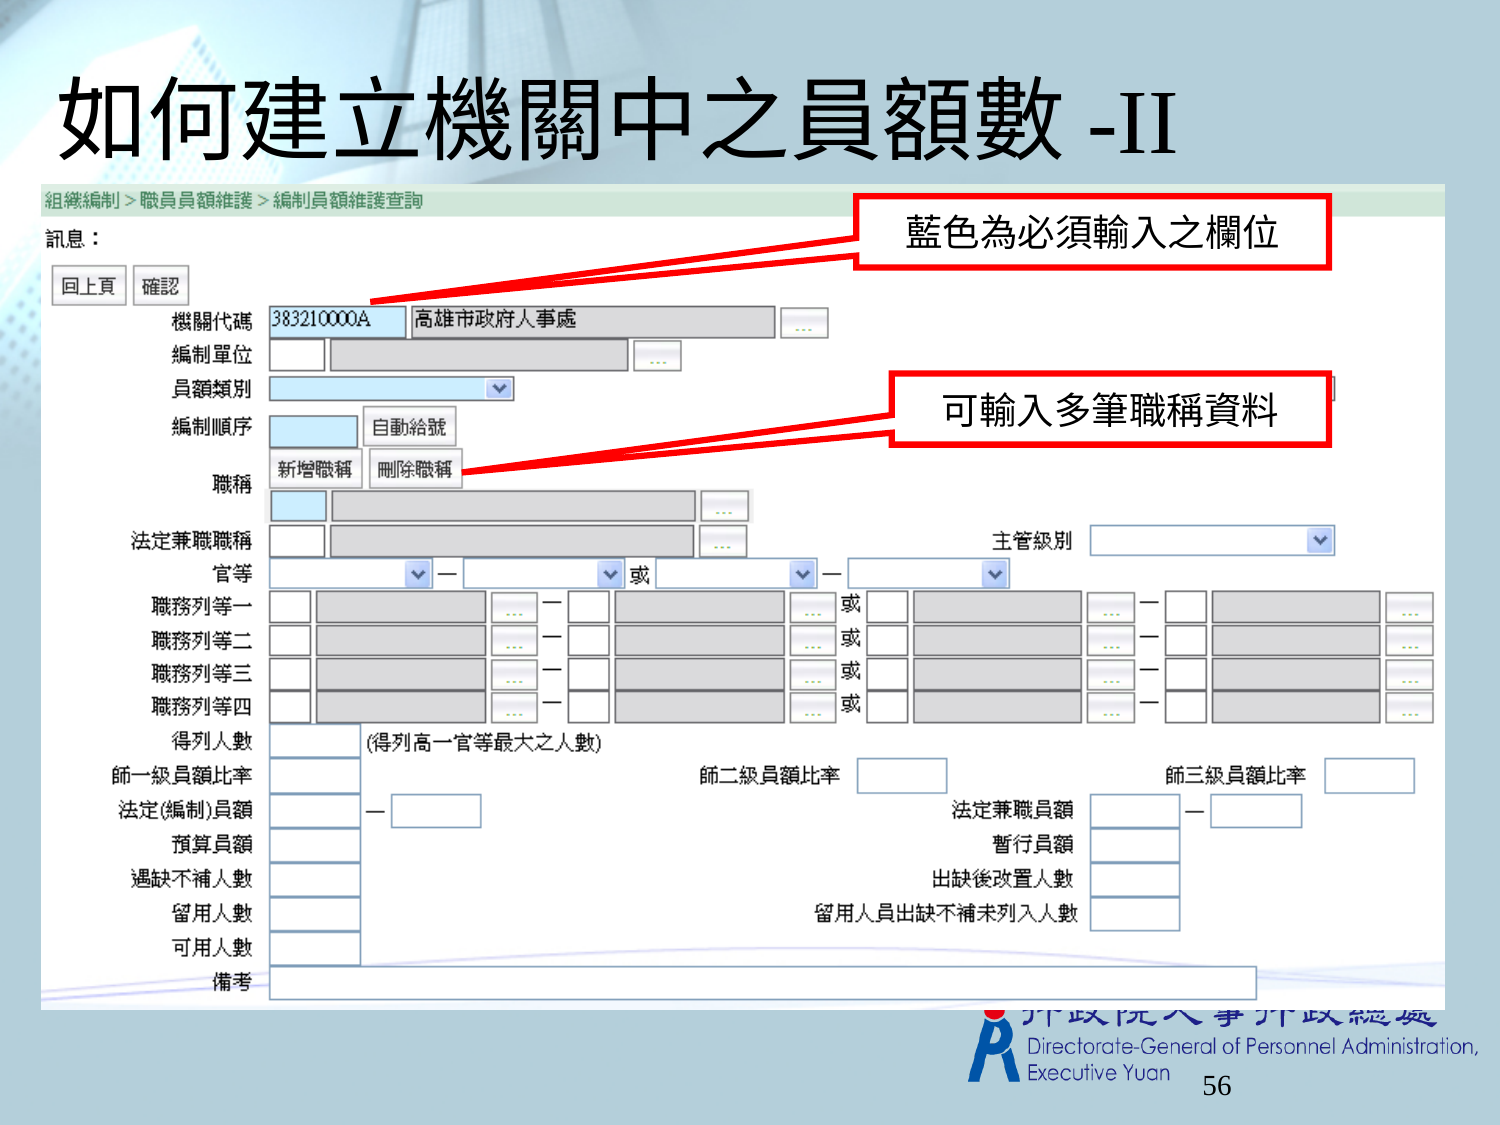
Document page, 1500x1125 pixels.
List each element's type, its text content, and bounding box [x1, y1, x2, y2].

text_box 藍色為必須輸入之欄位 [370, 196, 1329, 302]
text_box 可輸入多筆職稱資料 [461, 373, 1329, 473]
text_box [1187, 1058, 1500, 1124]
text_box 如何建立機關中之員額數-II [41, 55, 1400, 167]
picture [41, 184, 1445, 1010]
